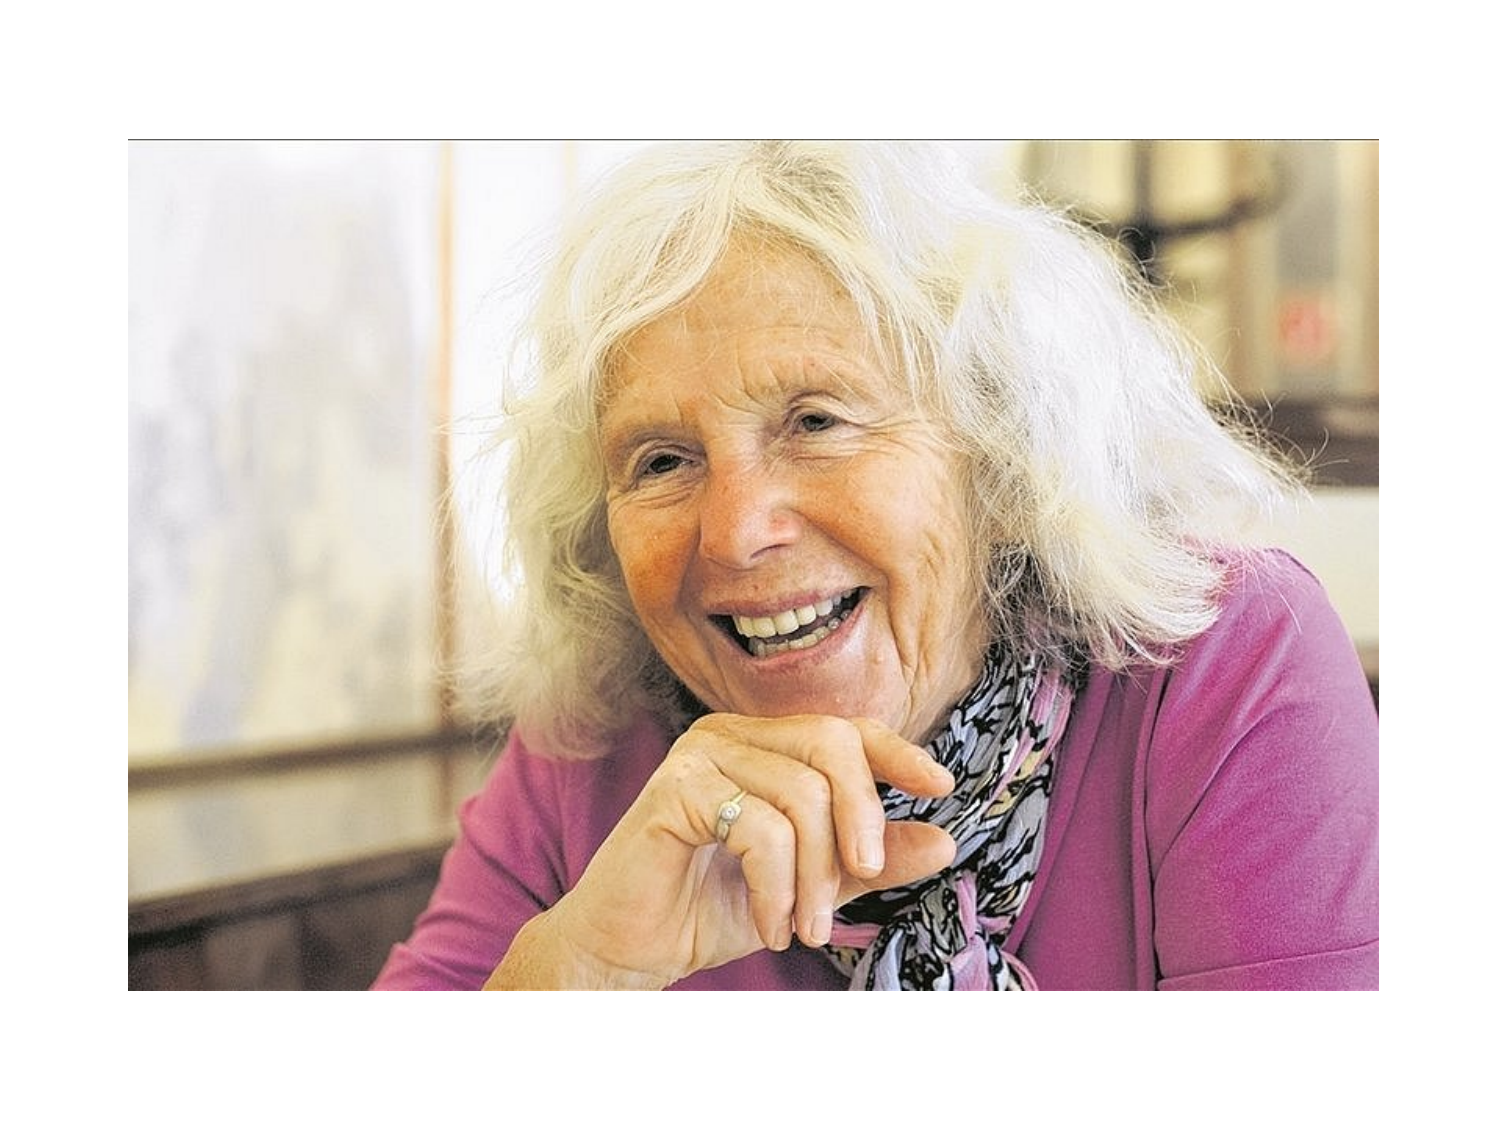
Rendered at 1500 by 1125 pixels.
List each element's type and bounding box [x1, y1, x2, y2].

picture [128, 139, 1379, 991]
